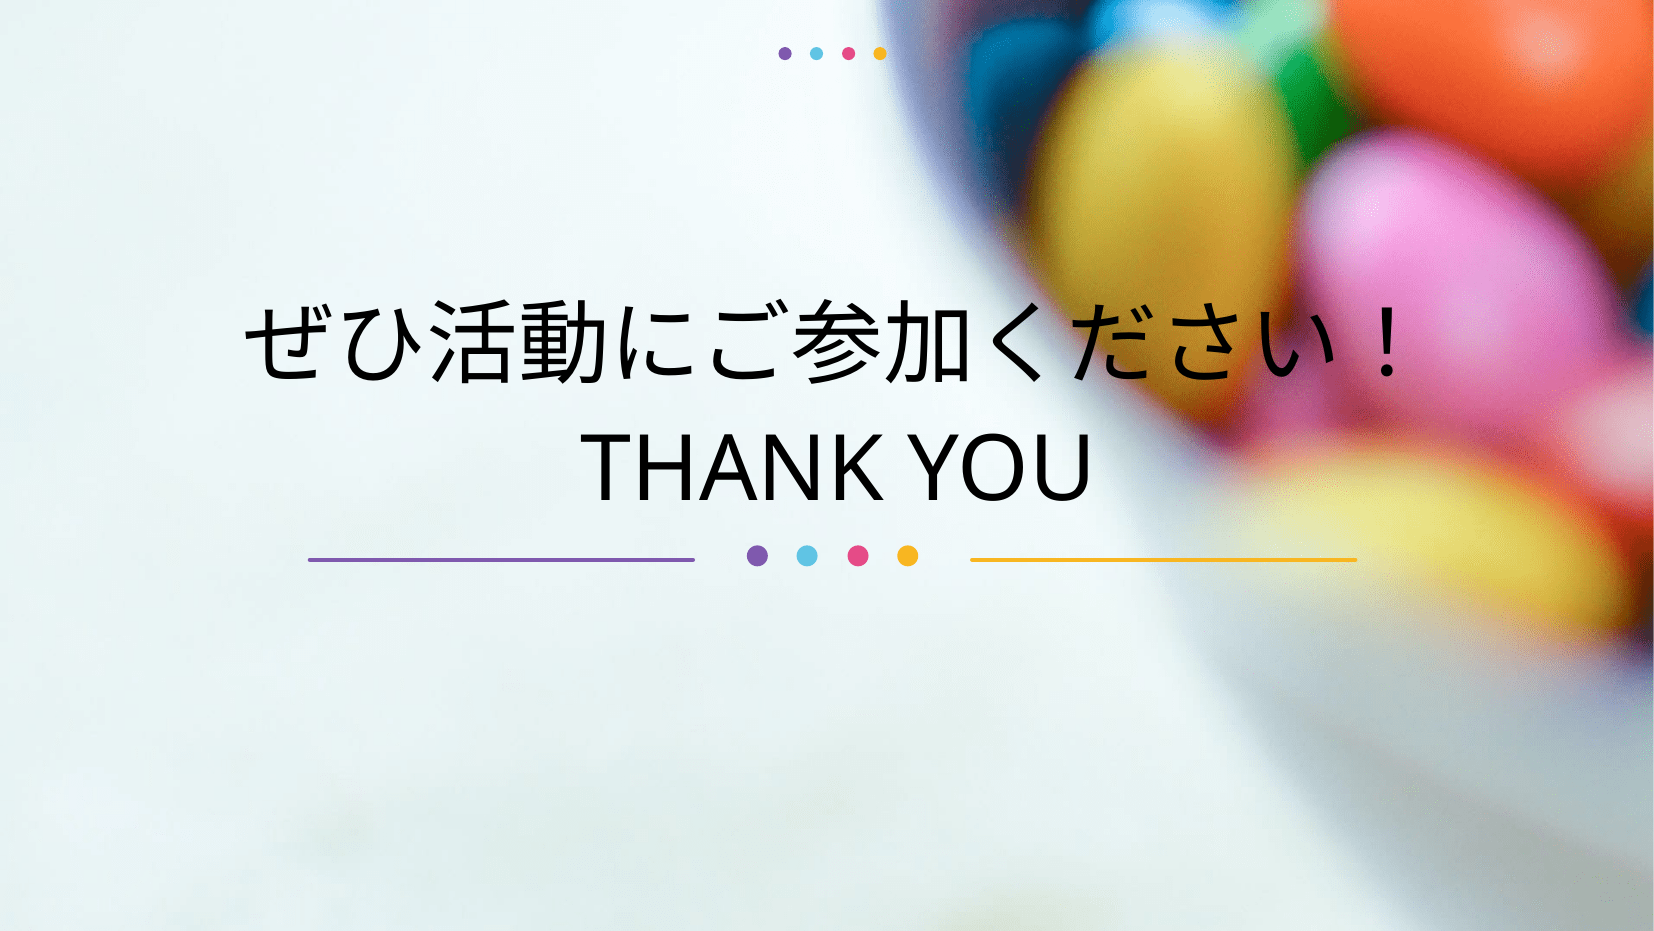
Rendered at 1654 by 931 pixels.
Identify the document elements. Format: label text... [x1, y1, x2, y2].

text_box [796, 545, 818, 567]
text_box [873, 47, 887, 61]
title ぜひ活動にご参加ください！ THANK YOU [94, 265, 1583, 532]
text_box [746, 545, 768, 567]
picture [0, 0, 1654, 931]
text_box [847, 545, 869, 567]
text_box [778, 47, 792, 61]
text_box [809, 47, 824, 61]
text_box [897, 545, 919, 567]
text_box [842, 47, 856, 61]
